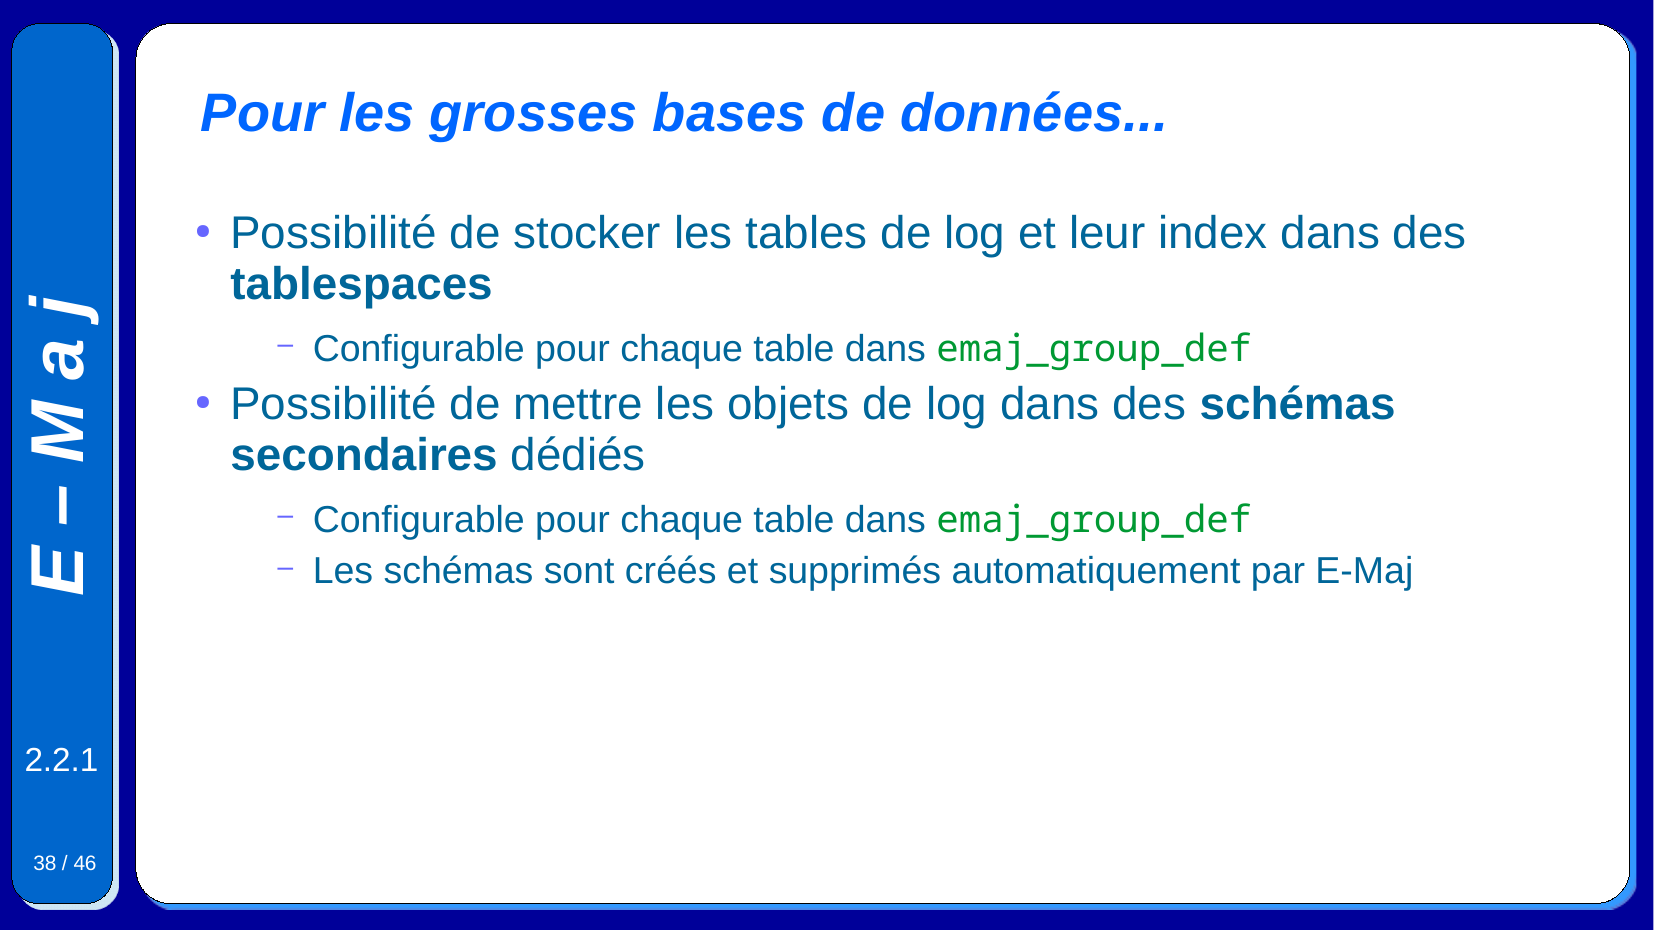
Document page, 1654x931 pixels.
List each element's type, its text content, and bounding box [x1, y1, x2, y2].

title Pour les grosses bases de données... [200, 34, 1575, 191]
list Possibilité de stocker les tables de log et leur index dans des tablespaces Configurable pour chaque table dans emaj_group_def Possibilité de mettre les objets de log dans des schémas secondaires dédiés Configurable pour chaque table dans emaj_group_def Les schémas sont créés et supprimés automatiquement par E-Maj [177, 206, 1587, 827]
